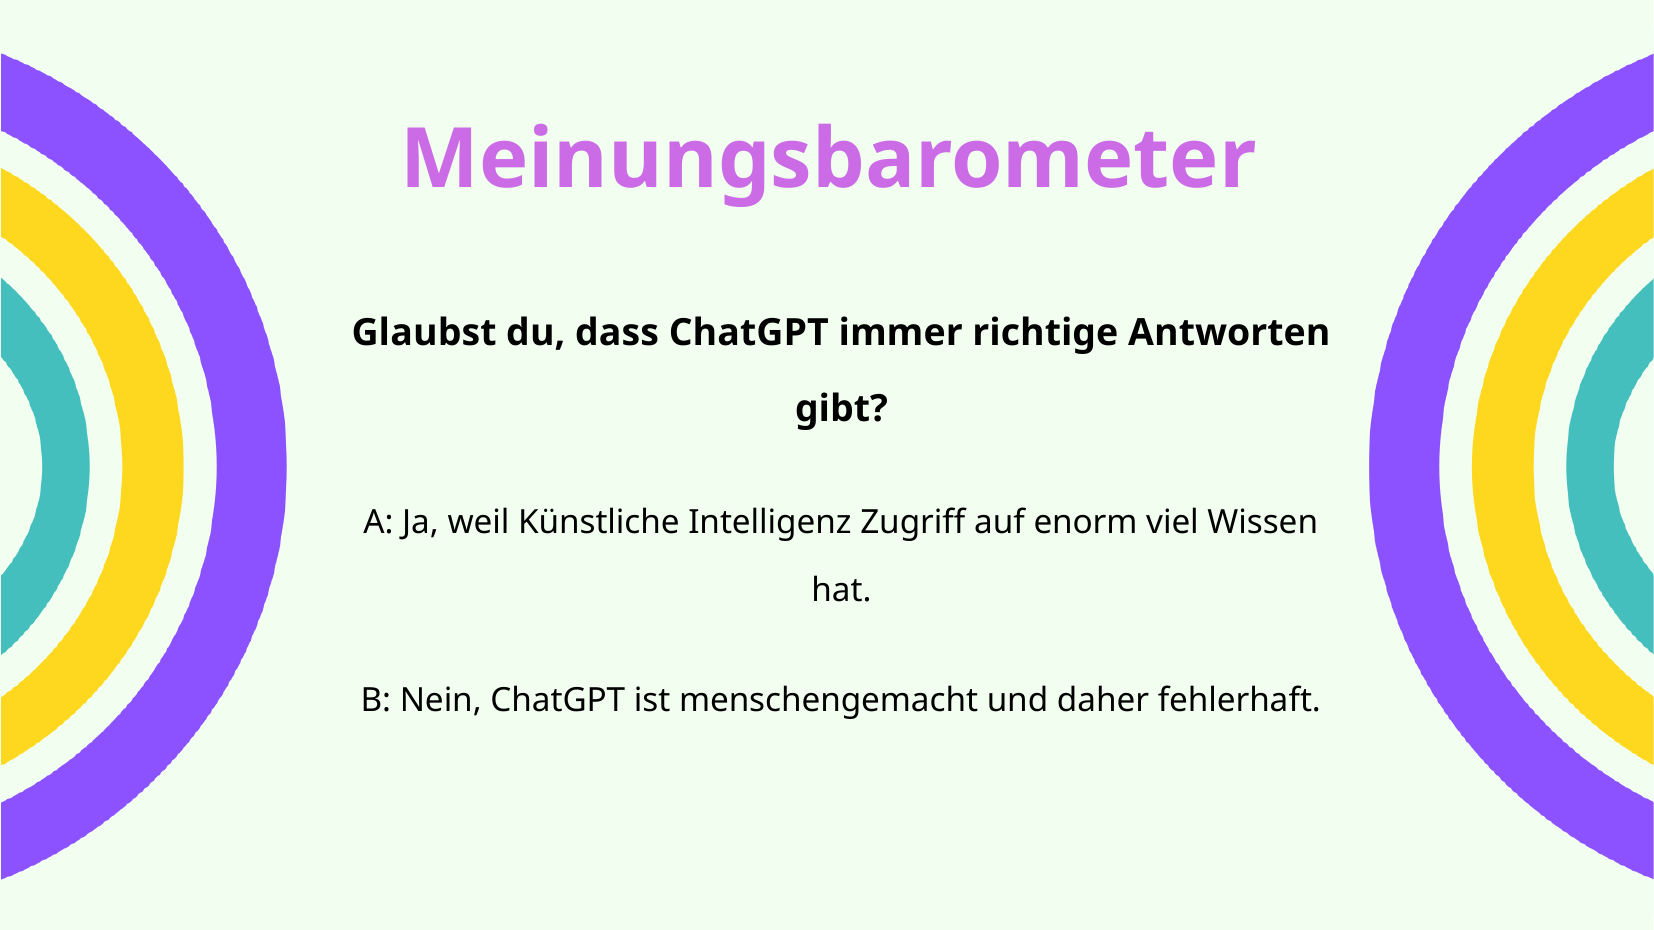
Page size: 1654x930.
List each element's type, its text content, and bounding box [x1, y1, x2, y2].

text_box Glaubst du, dass ChatGPT immer richtige Antworten gibt? A: Ja, weil Künstliche Intelligenz Zugriff auf enorm viel Wissen hat. B: Nein, ChatGPT ist menschengemacht und daher fehlerhaft. [297, 272, 1350, 930]
text_box Meinungsbarometer [220, 90, 1438, 257]
picture [1352, 29, 1654, 916]
picture [1, 29, 303, 916]
